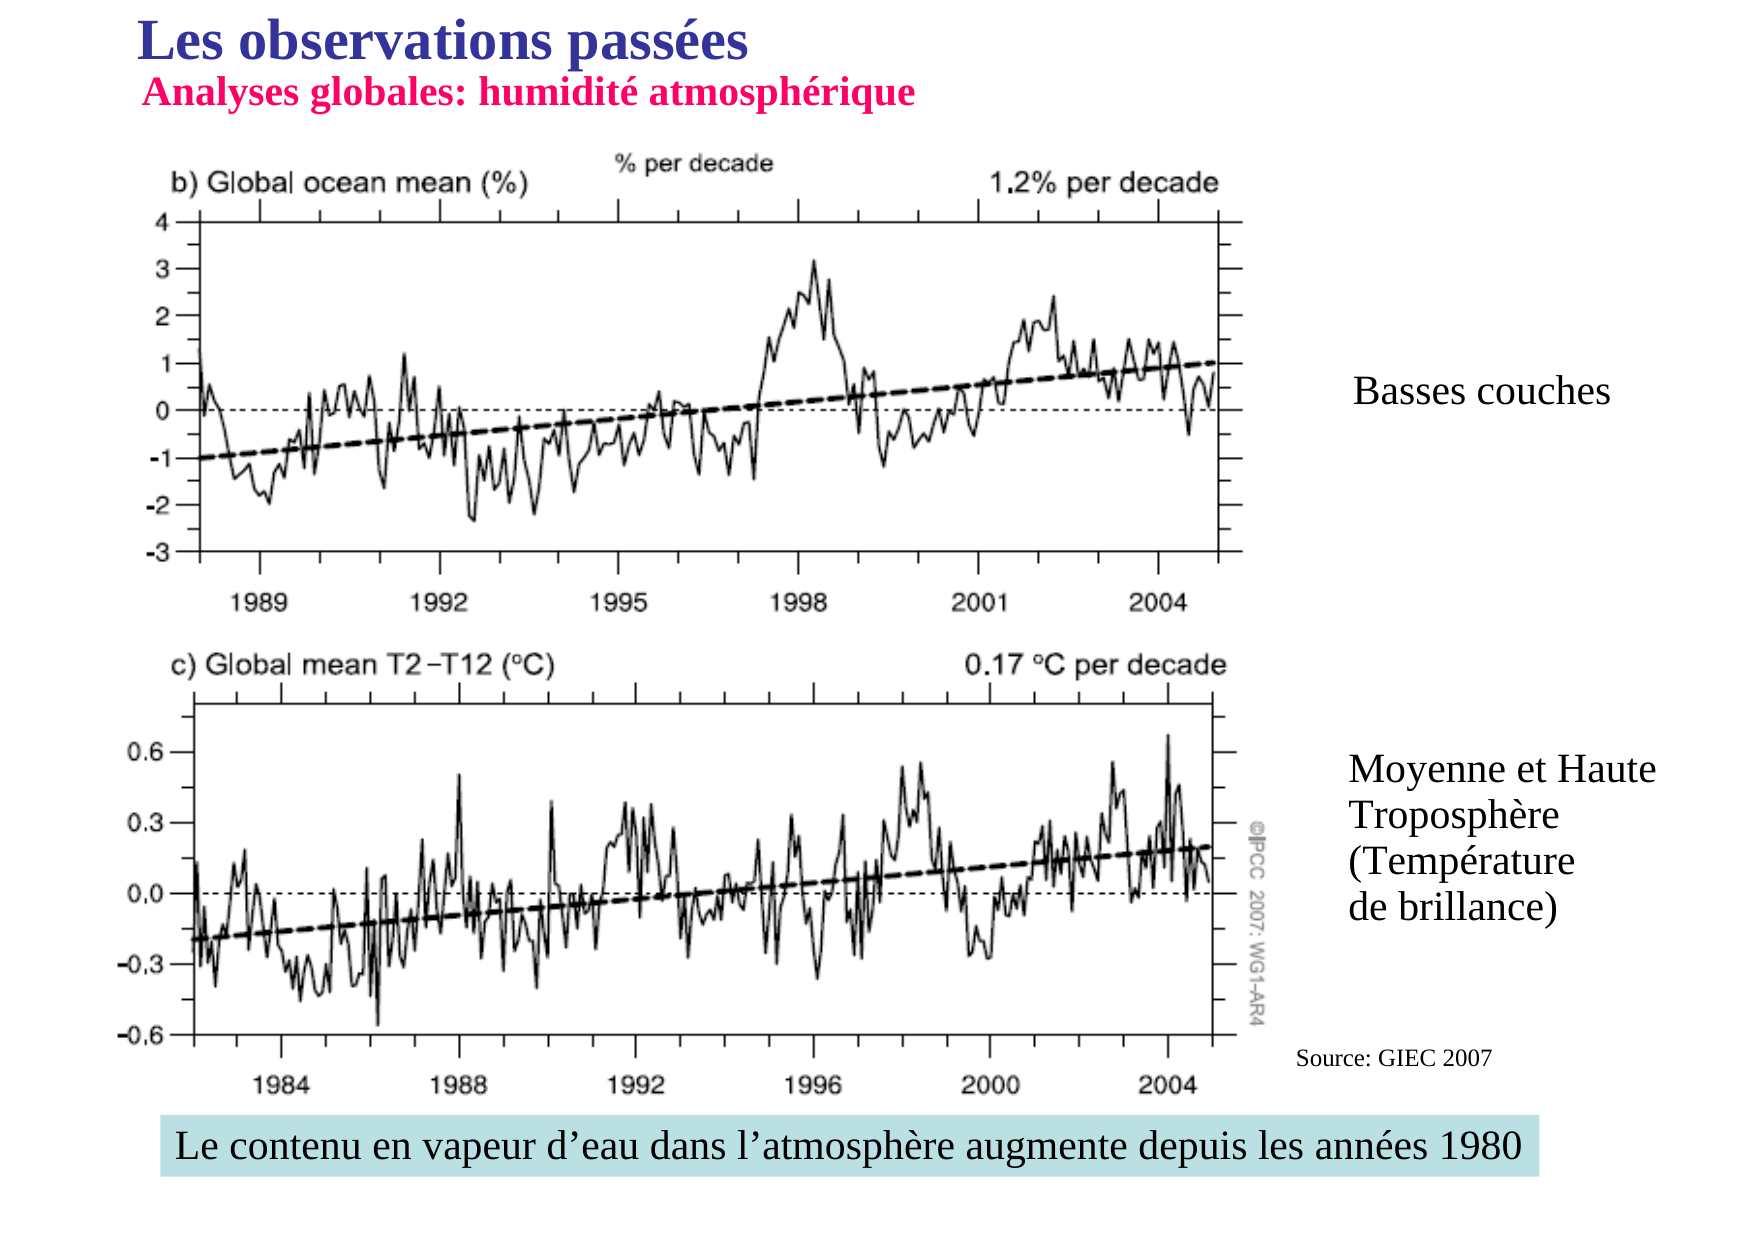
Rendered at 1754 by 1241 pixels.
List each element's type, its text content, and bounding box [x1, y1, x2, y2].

picture [62, 151, 1305, 1129]
text_box Basses couches [1338, 359, 1627, 422]
text_box Les observations passées [122, 0, 765, 80]
text_box Le contenu en vapeur d’eau dans l’atmosphère augmente depuis les années 1980 [160, 1114, 1540, 1177]
text_box Analyses globales: humidité atmosphérique [126, 60, 932, 122]
text_box Source: GIEC 2007 [1281, 1036, 1508, 1081]
text_box Moyenne et Haute Troposphère (Température de brillance) [1333, 737, 1683, 938]
